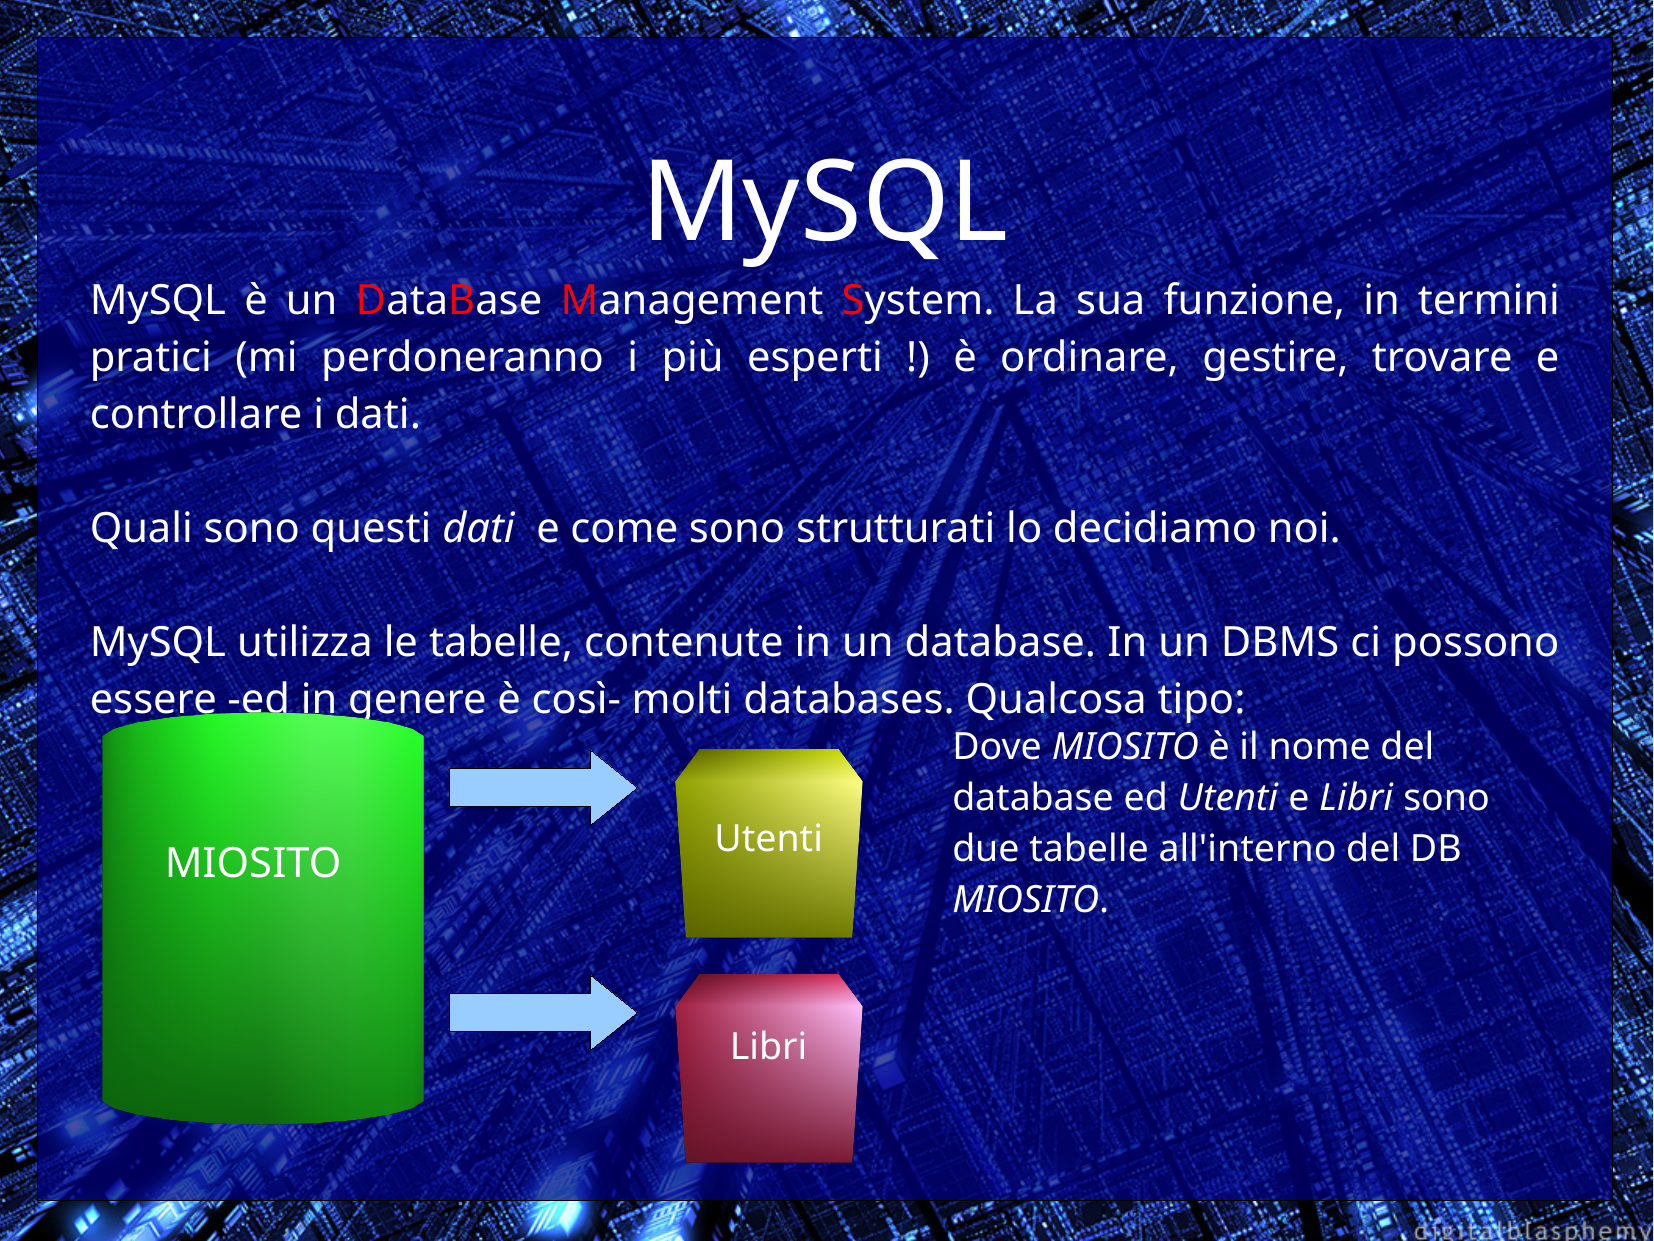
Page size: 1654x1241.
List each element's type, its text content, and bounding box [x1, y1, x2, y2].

text_box Utenti [675, 804, 863, 863]
text_box MySQL [112, 112, 1538, 238]
picture [0, 0, 1654, 1241]
text_box MySQL è un DataBase Management System. La sua funzione, in termini pratici (mi perdoneranno i più esperti !) è ordinare, gestire, trovare e controllare i dati. Quali sono questi dati e come sono strutturati lo decidiamo noi. MySQL utilizza le tabelle, contenute in un database. In un DBMS ci possono essere -ed in genere è così- molti databases. Qualcosa tipo: [75, 262, 1576, 976]
text_box MySQL è un DataBase Management System. La sua funzione, in termini pratici (mi perdoneranno i più esperti !) è ordinare, gestire, trovare e controllare i dati. Quali sono questi dati e come sono strutturati lo decidiamo noi. MySQL utilizza le tabelle, contenute in un database. In un DBMS ci possono essere -ed in genere è così- molti databases. Qualcosa tipo: [424, 777, 1576, 976]
text_box Libri [675, 1012, 863, 1071]
text_box [37, 37, 1613, 1201]
text_box MIOSITO [150, 825, 376, 889]
text_box Dove MIOSITO è il nome del database ed Utenti e Libri sono due tabelle all'interno del DB MIOSITO. [937, 712, 1576, 902]
